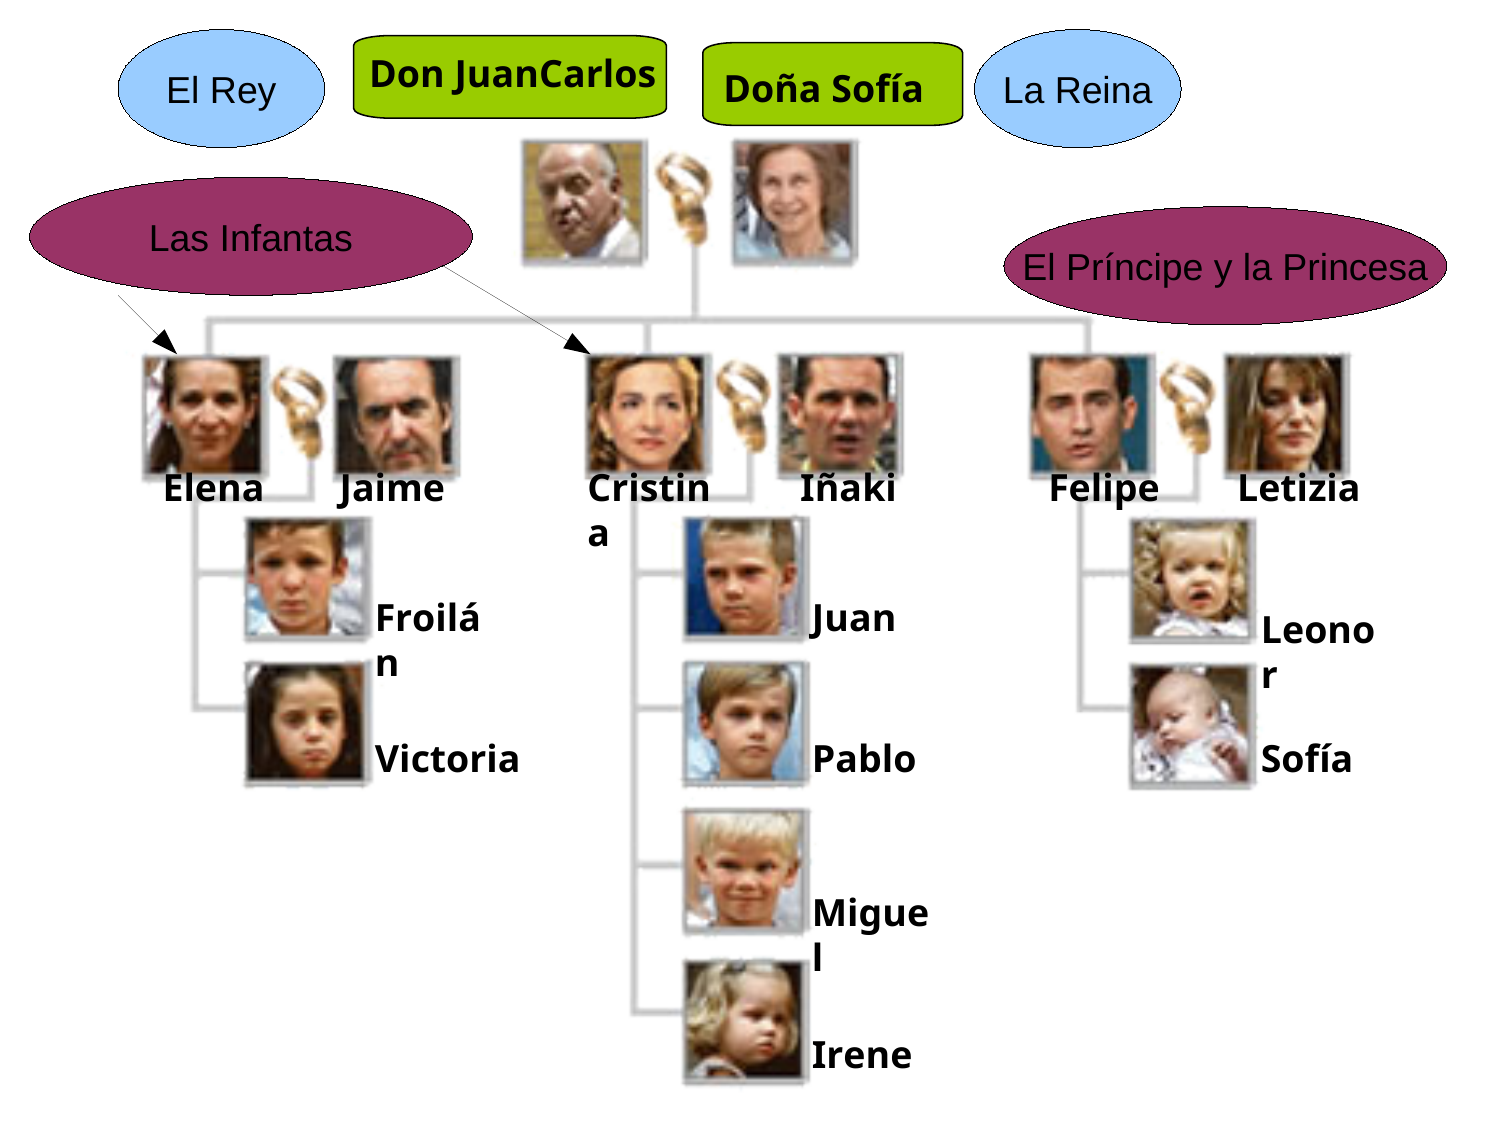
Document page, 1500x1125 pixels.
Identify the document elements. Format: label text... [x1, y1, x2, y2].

text_box Cristina [572, 456, 739, 562]
text_box Letizia [1222, 456, 1388, 517]
text_box Miguel [797, 881, 951, 987]
text_box La Reina [974, 29, 1182, 148]
text_box Don JuanCarlos [354, 42, 680, 103]
text_box El Príncipe y la Princesa [1003, 206, 1447, 325]
text_box Doña Sofía [708, 57, 989, 119]
text_box Las Infantas [29, 177, 473, 296]
text_box Elena [147, 456, 302, 517]
text_box Pablo [797, 727, 951, 789]
text_box Felipe [1033, 456, 1176, 517]
text_box Leonor [1246, 597, 1400, 704]
text_box Victoria [360, 727, 550, 789]
text_box Irene [797, 1023, 951, 1084]
text_box [355, 35, 665, 42]
text_box El Rey [118, 29, 325, 148]
picture [100, 93, 1394, 1125]
text_box Jaime [324, 456, 479, 517]
text_box Iñaki [785, 456, 940, 517]
text_box Sofía [1246, 727, 1400, 789]
text_box Juan [797, 586, 951, 647]
text_box [353, 44, 667, 119]
text_box [702, 42, 963, 126]
text_box Froilán [360, 586, 514, 692]
